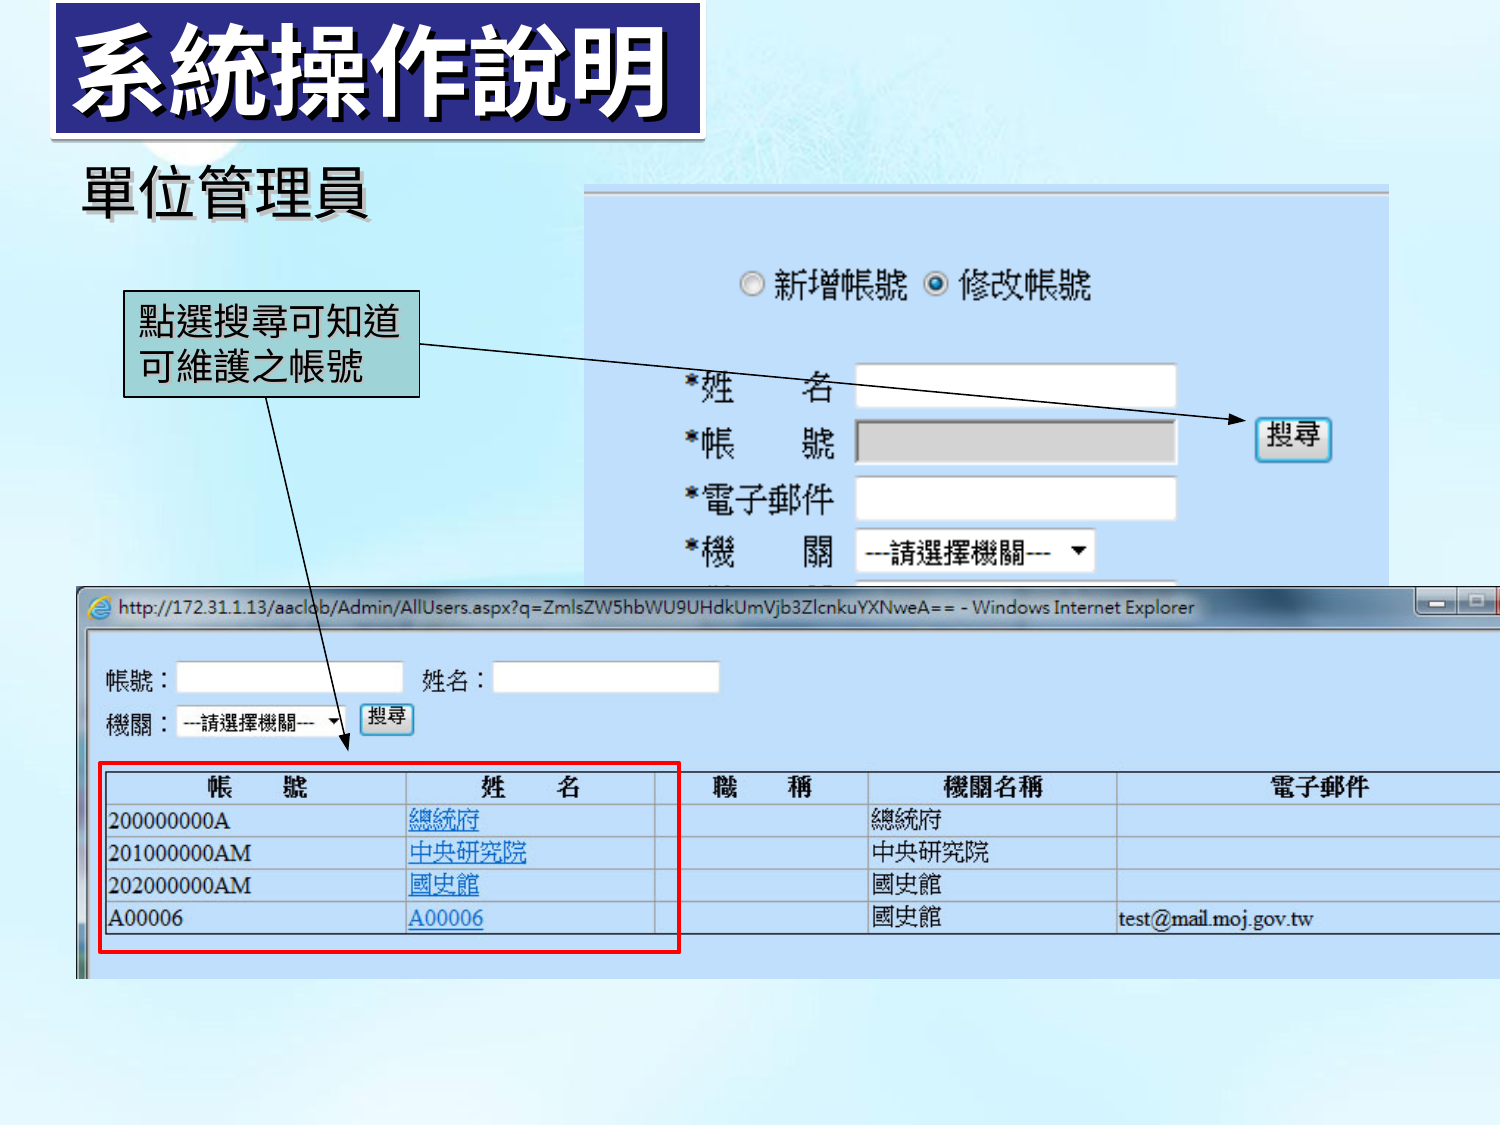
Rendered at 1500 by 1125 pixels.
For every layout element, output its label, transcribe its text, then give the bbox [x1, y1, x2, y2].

title 系統操作說明 [53, 0, 703, 137]
picture [0, 0, 1500, 1125]
text_box 單位管理員 [64, 148, 390, 235]
text_box 點選搜尋可知道 可維護之帳號 [123, 290, 420, 397]
